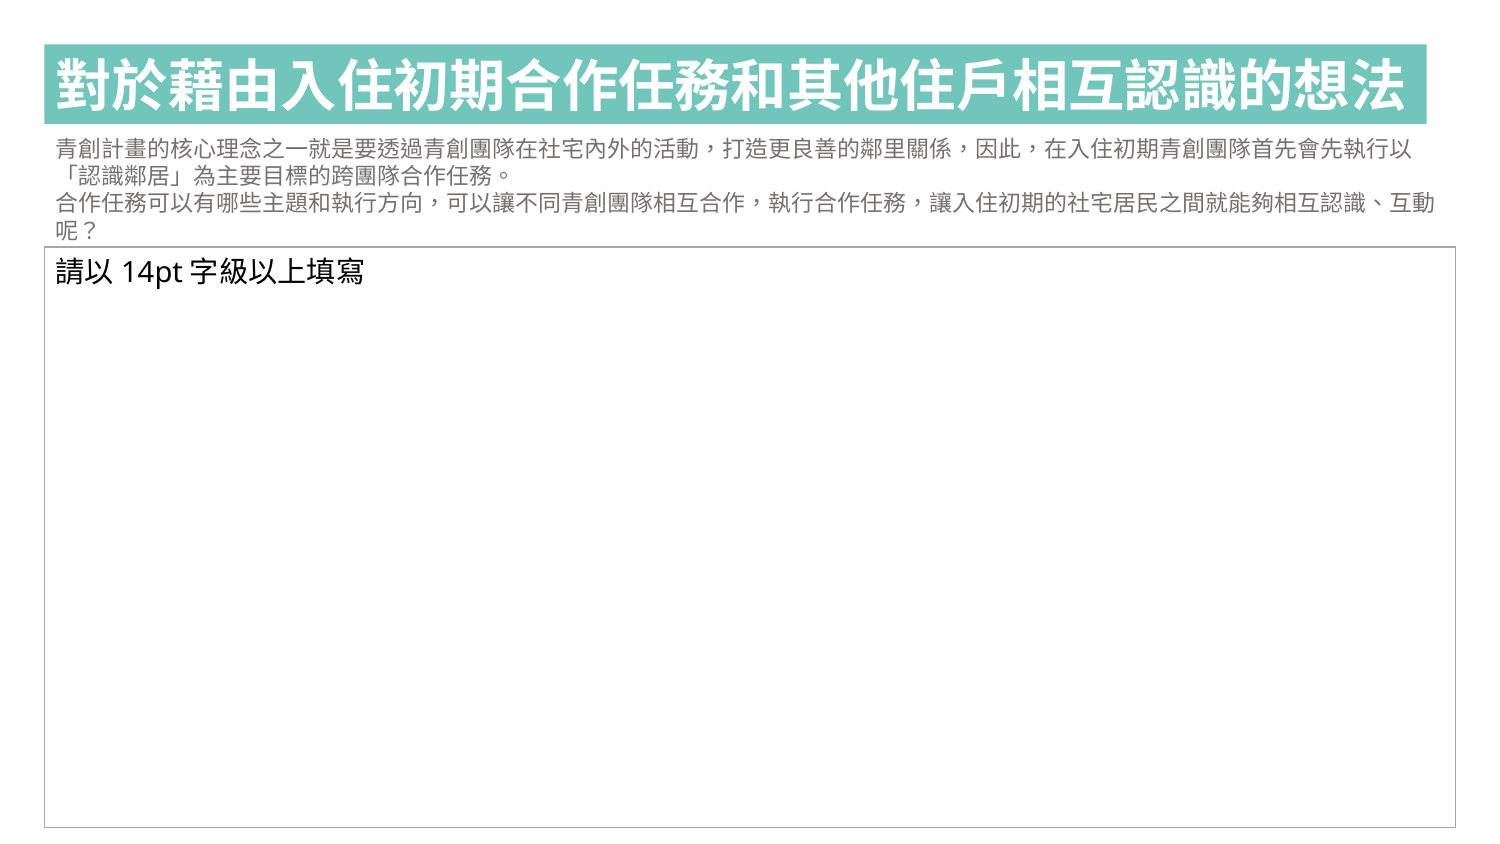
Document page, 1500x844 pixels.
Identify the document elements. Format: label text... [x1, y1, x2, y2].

text_box 對於藉由入住初期合作任務和其他住戶相互認識的想法 [44, 44, 1427, 124]
text_box 青創計畫的核心理念之一就是要透過青創團隊在社宅內外的活動，打造更良善的鄰里關係，因此，在入住初期青創團隊首先會先執行以「認識鄰居」為主要目標的跨團隊合作任務。 合作任務可以有哪些主題和執行方向，可以讓不同青創團隊相互合作，執行合作任務，讓入住初期的社宅居民之間就能夠相互認識、互動呢？ [44, 128, 1462, 251]
text_box 請以14pt字級以上填寫 [44, 251, 1456, 828]
